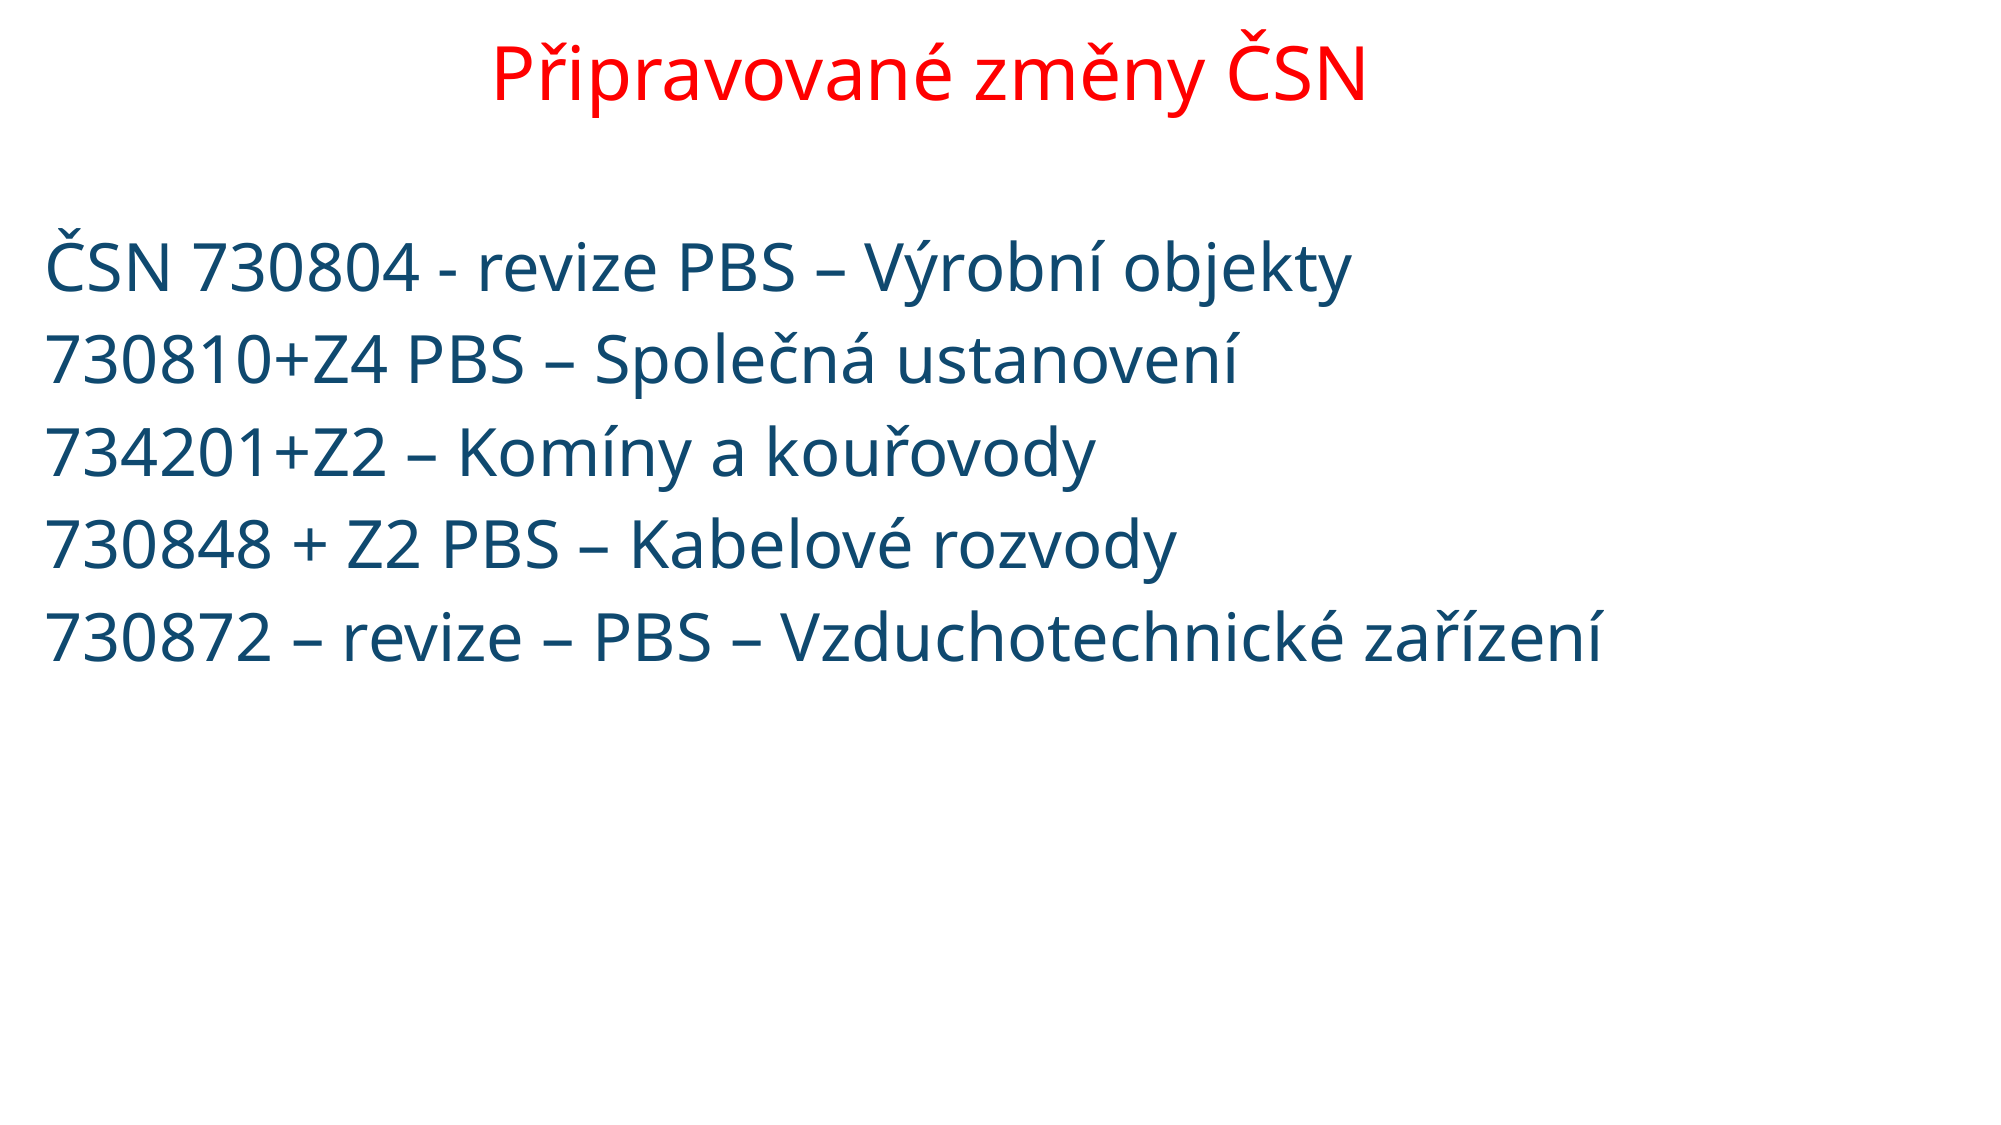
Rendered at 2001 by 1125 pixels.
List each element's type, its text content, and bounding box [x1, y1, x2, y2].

title Připravované změny ČSN [231, 0, 1632, 142]
list ČSN 730804 - revize PBS – Výrobní objekty 730810+Z4 PBS – Společná ustanovení 734201+Z2 – Komíny a kouřovody 730848 + Z2 PBS – Kabelové rozvody 730872 – revize – PBS – Vzduchotechnické zařízení [10, 216, 1955, 1125]
